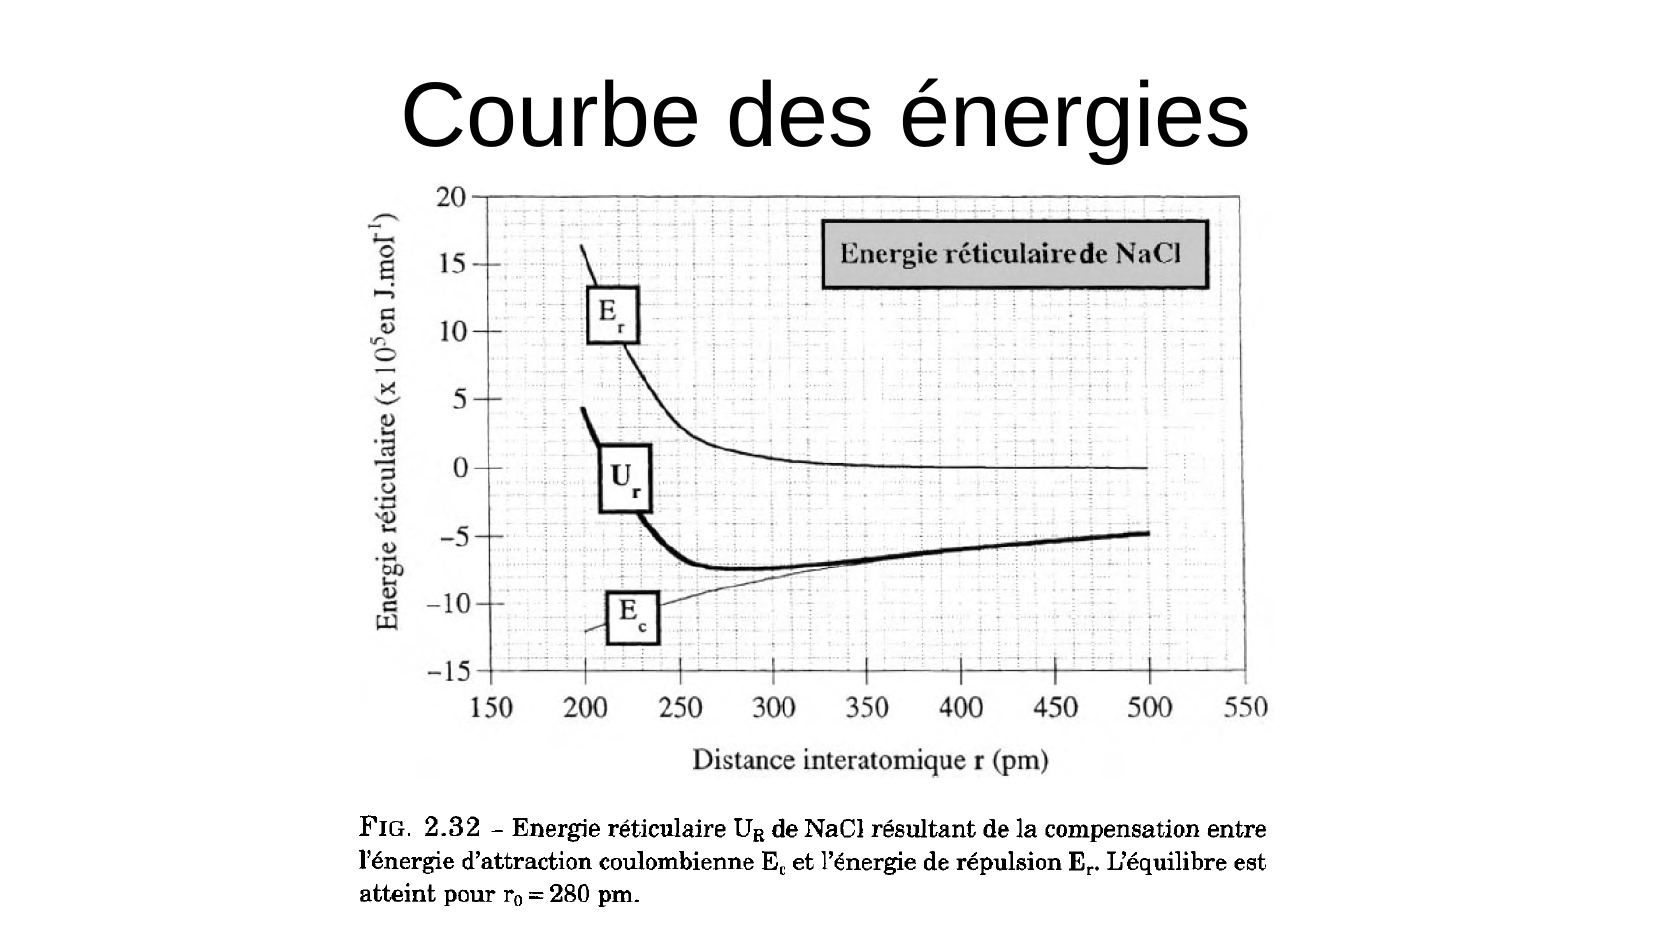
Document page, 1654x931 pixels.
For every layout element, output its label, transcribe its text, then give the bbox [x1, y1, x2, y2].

title Courbe des énergies [82, 37, 1571, 193]
picture [330, 177, 1338, 921]
